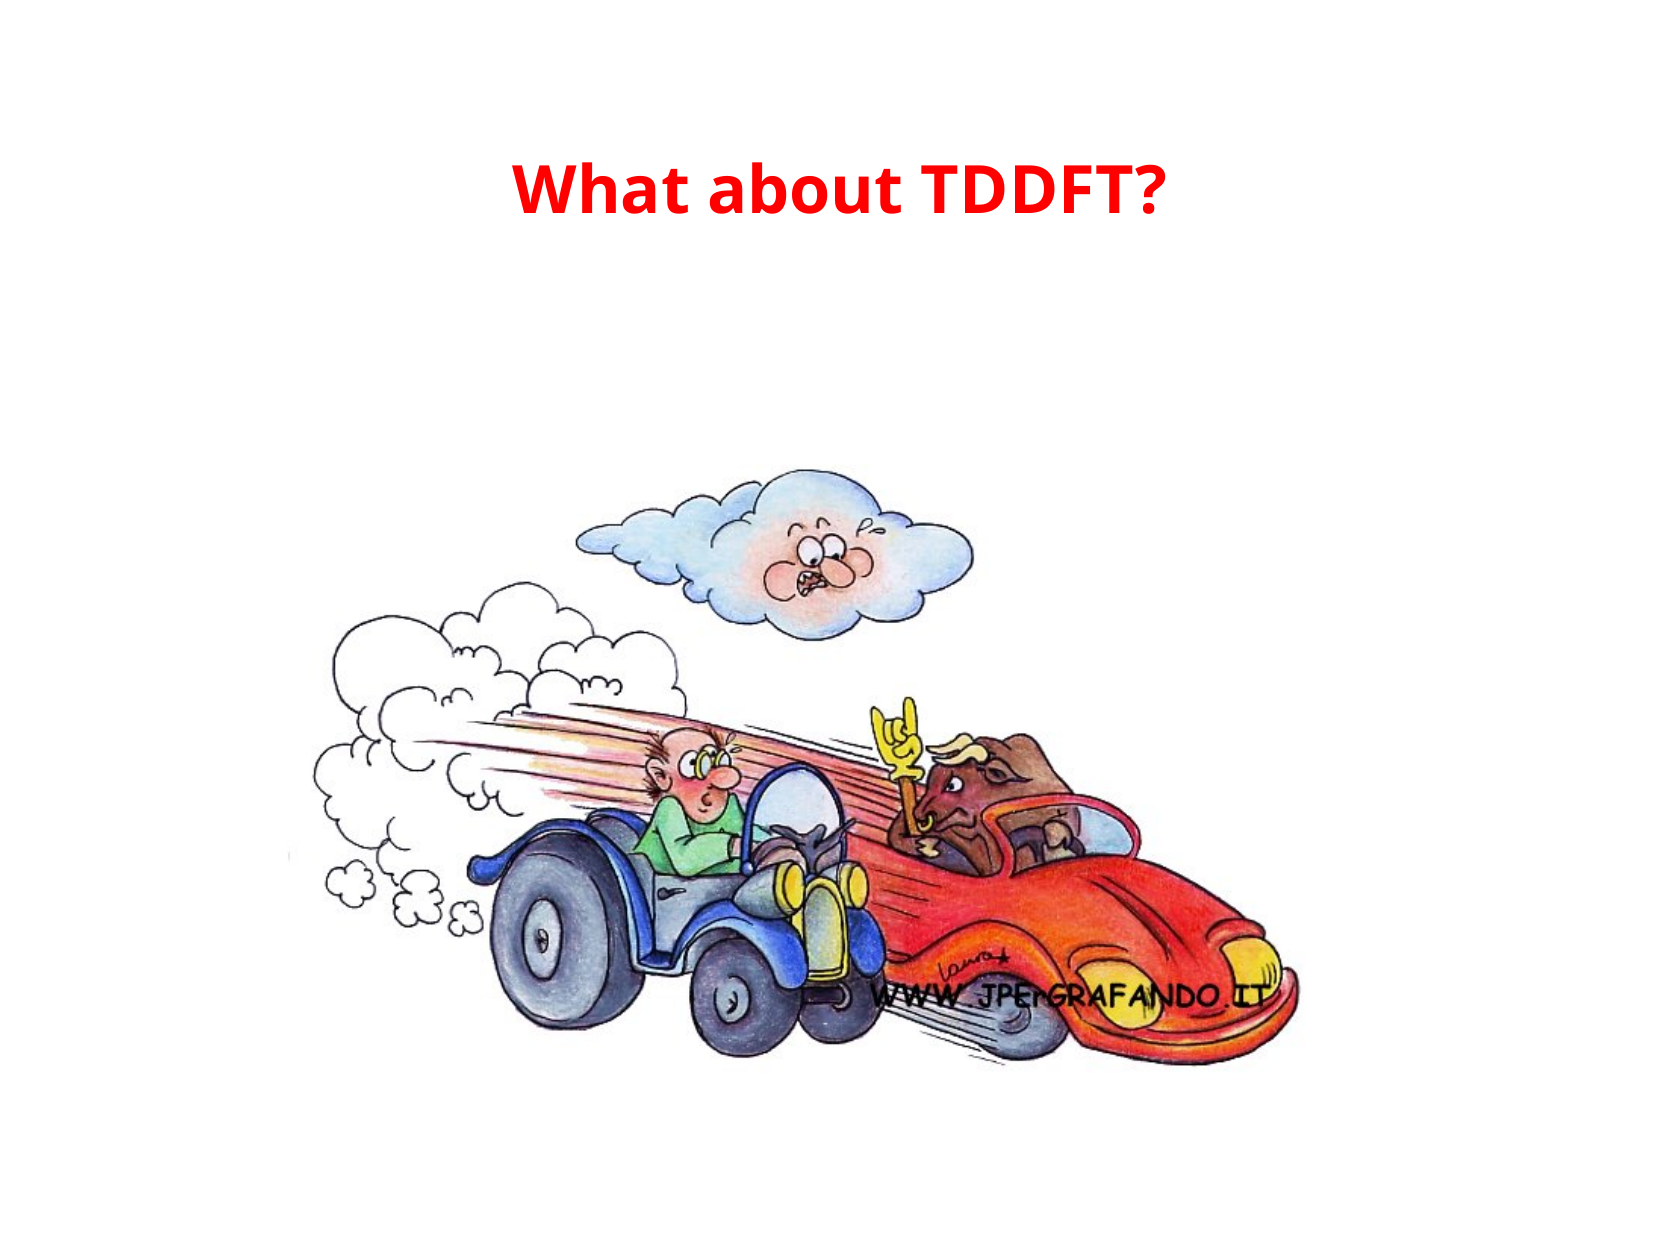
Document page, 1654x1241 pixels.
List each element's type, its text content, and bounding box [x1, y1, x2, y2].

picture [287, 344, 1351, 1146]
text_box What about TDDFT? [330, 135, 1351, 260]
